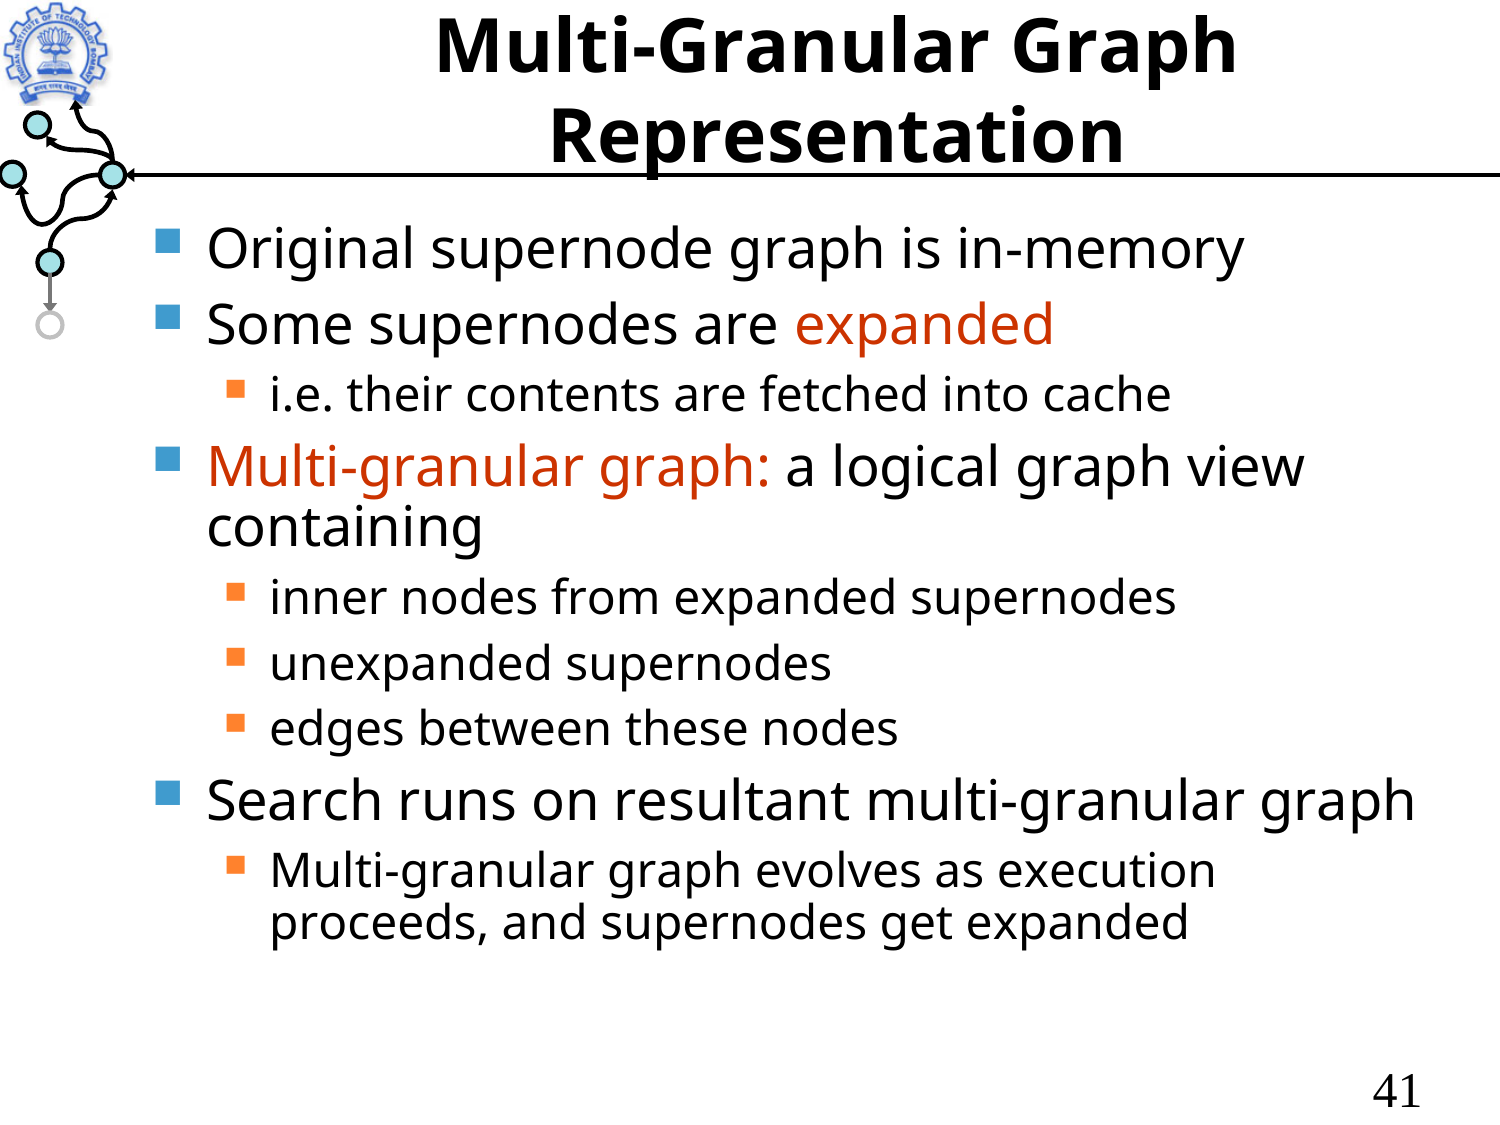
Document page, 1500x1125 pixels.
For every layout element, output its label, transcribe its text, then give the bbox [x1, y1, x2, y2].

list Original supernode graph is in-memory Some supernodes are expanded i.e. their contents are fetched into cache Multi-granular graph: a logical graph view containing inner nodes from expanded supernodes unexpanded supernodes edges between these nodes Search runs on resultant multi-granular graph Multi-granular graph evolves as execution proceeds, and supernodes get expanded [137, 212, 1450, 1000]
picture [0, 0, 113, 106]
title Multi-Granular Graph Representation [199, 12, 1475, 163]
